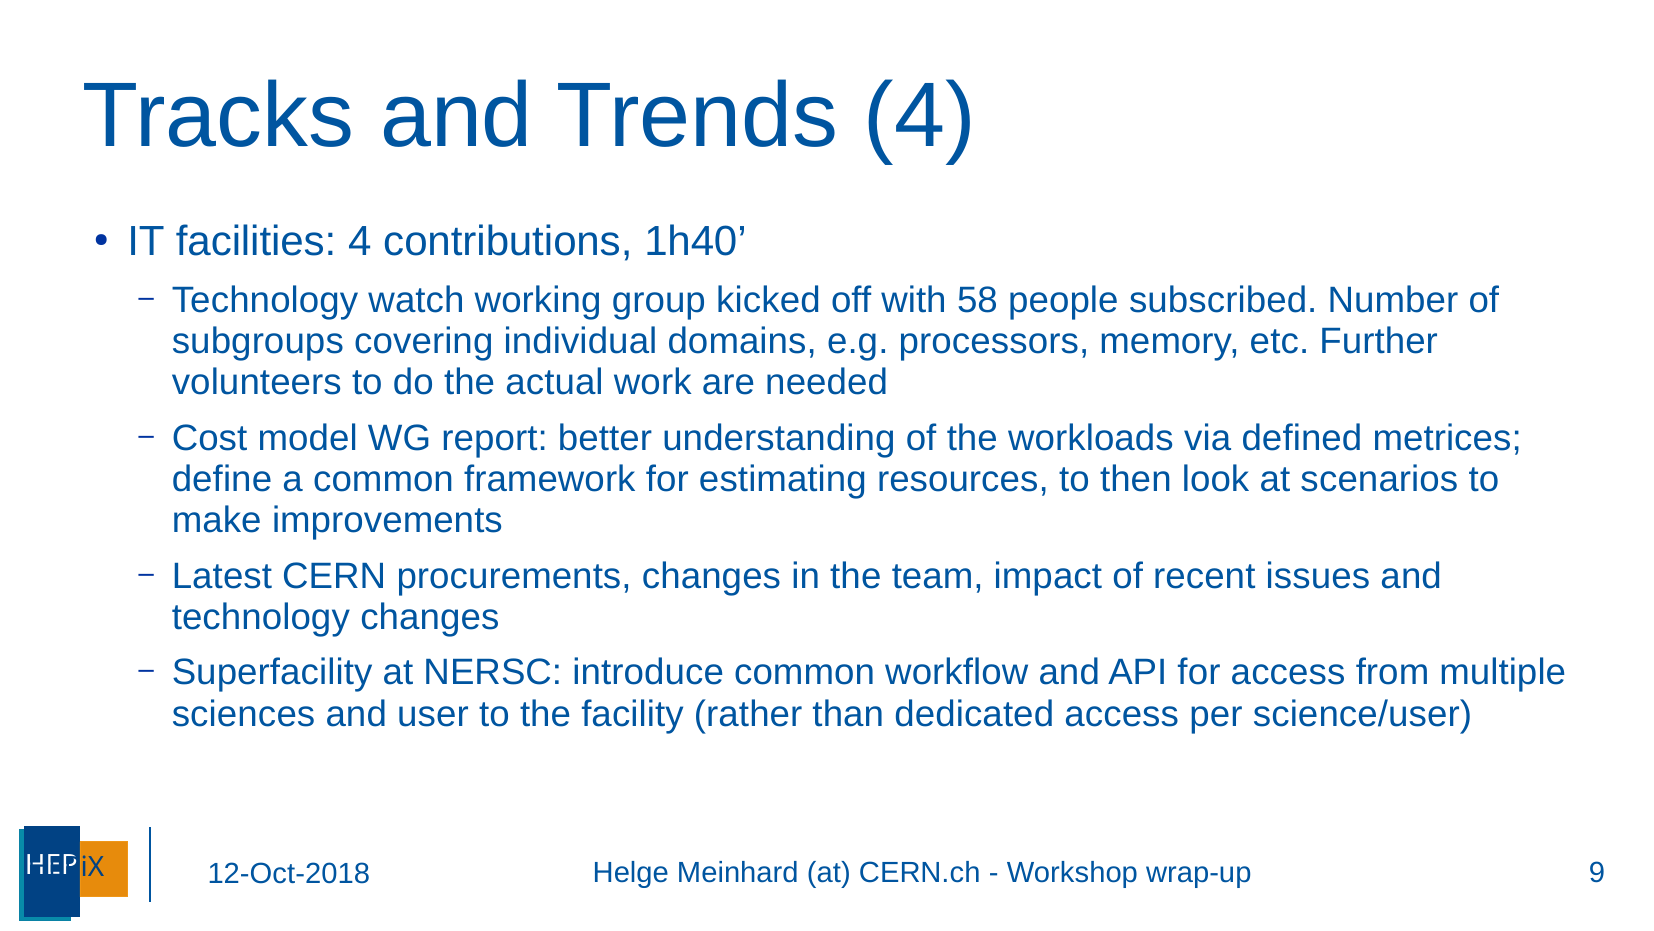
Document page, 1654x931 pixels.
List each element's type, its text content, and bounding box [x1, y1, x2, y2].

title Tracks and Trends (4) [82, 37, 1571, 193]
list IT facilities: 4 contributions, 1h40’ Technology watch working group kicked off with 58 people subscribed. Number of subgroups covering individual domains, e.g. processors, memory, etc. Further volunteers to do the actual work are needed Cost model WG report: better understanding of the workloads via defined metrices; define a common framework for estimating resources, to then look at scenarios to make improvements Latest CERN procurements, changes in the team, impact of recent issues and technology changes Superfacility at NERSC: introduce common workflow and API for access from multiple sciences and user to the facility (rather than dedicated access per science/user) [82, 217, 1571, 757]
